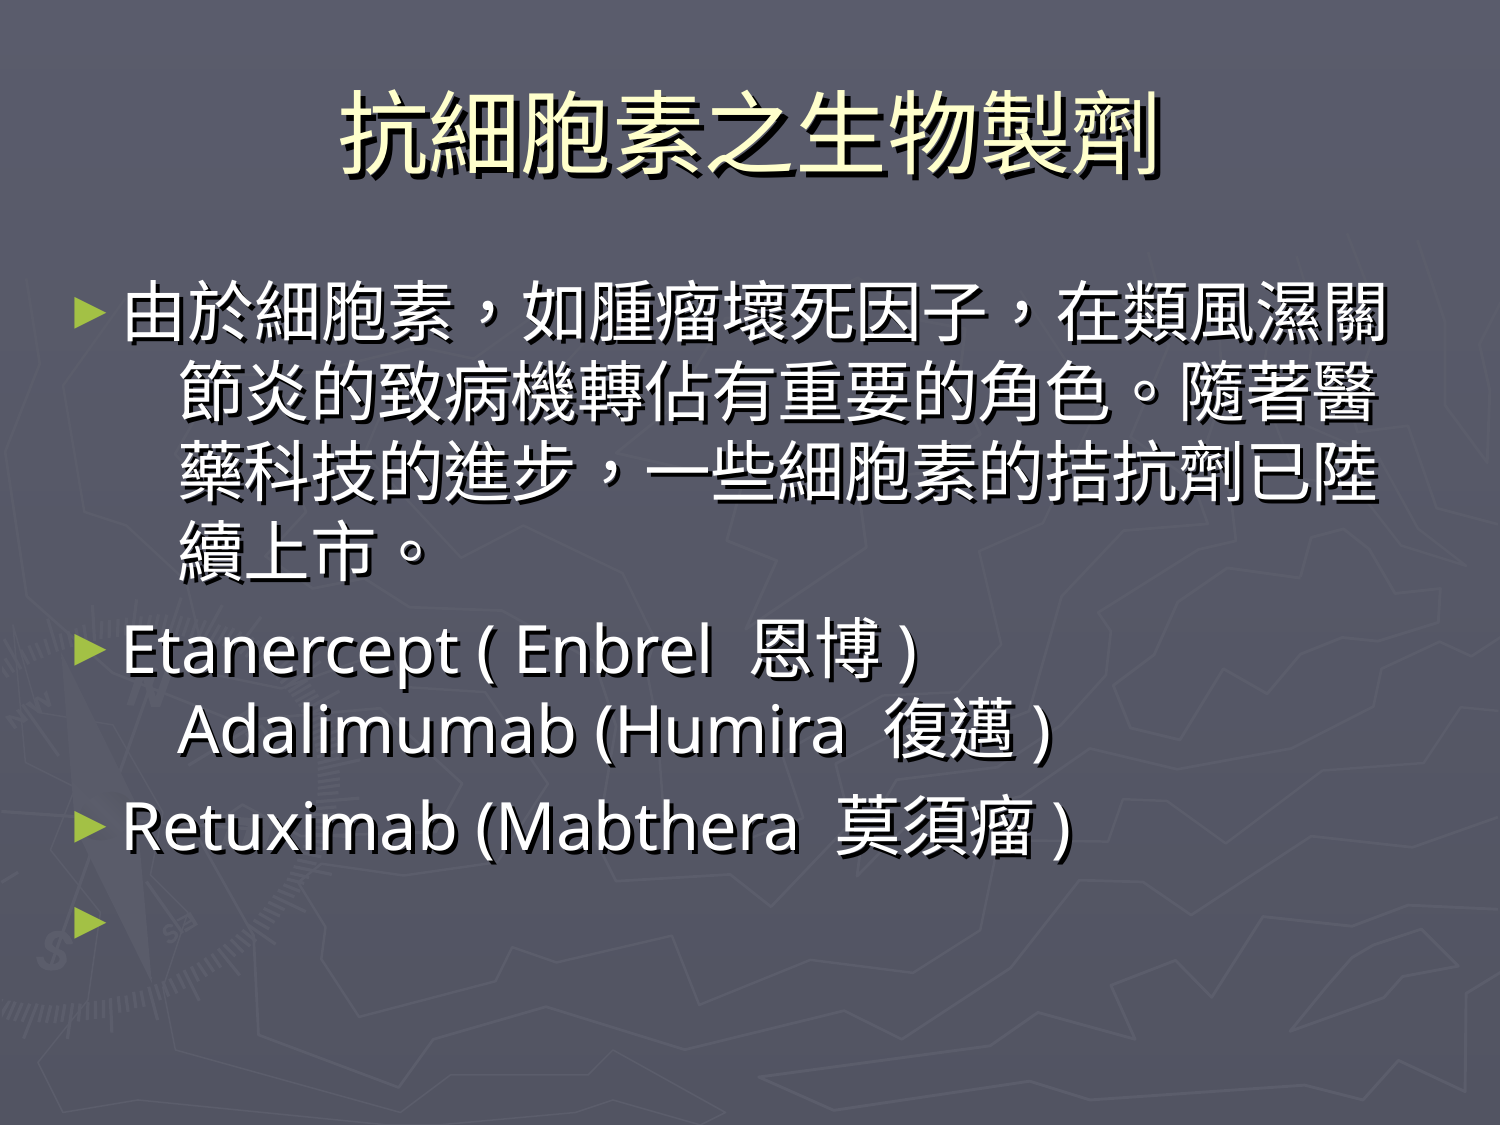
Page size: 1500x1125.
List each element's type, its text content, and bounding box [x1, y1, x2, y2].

list 由於細胞素，如腫瘤壞死因子，在類風濕關節炎的致病機轉佔有重要的角色。隨著醫藥科技的進步，一些細胞素的拮抗劑已陸續上市。 Etanercept ( Enbrel 恩博) Adalimumab (Humira 復邁) Retuximab (Mabthera 莫須瘤) [49, 262, 1451, 1001]
title 抗細胞素之生物製劑 [49, 37, 1451, 225]
